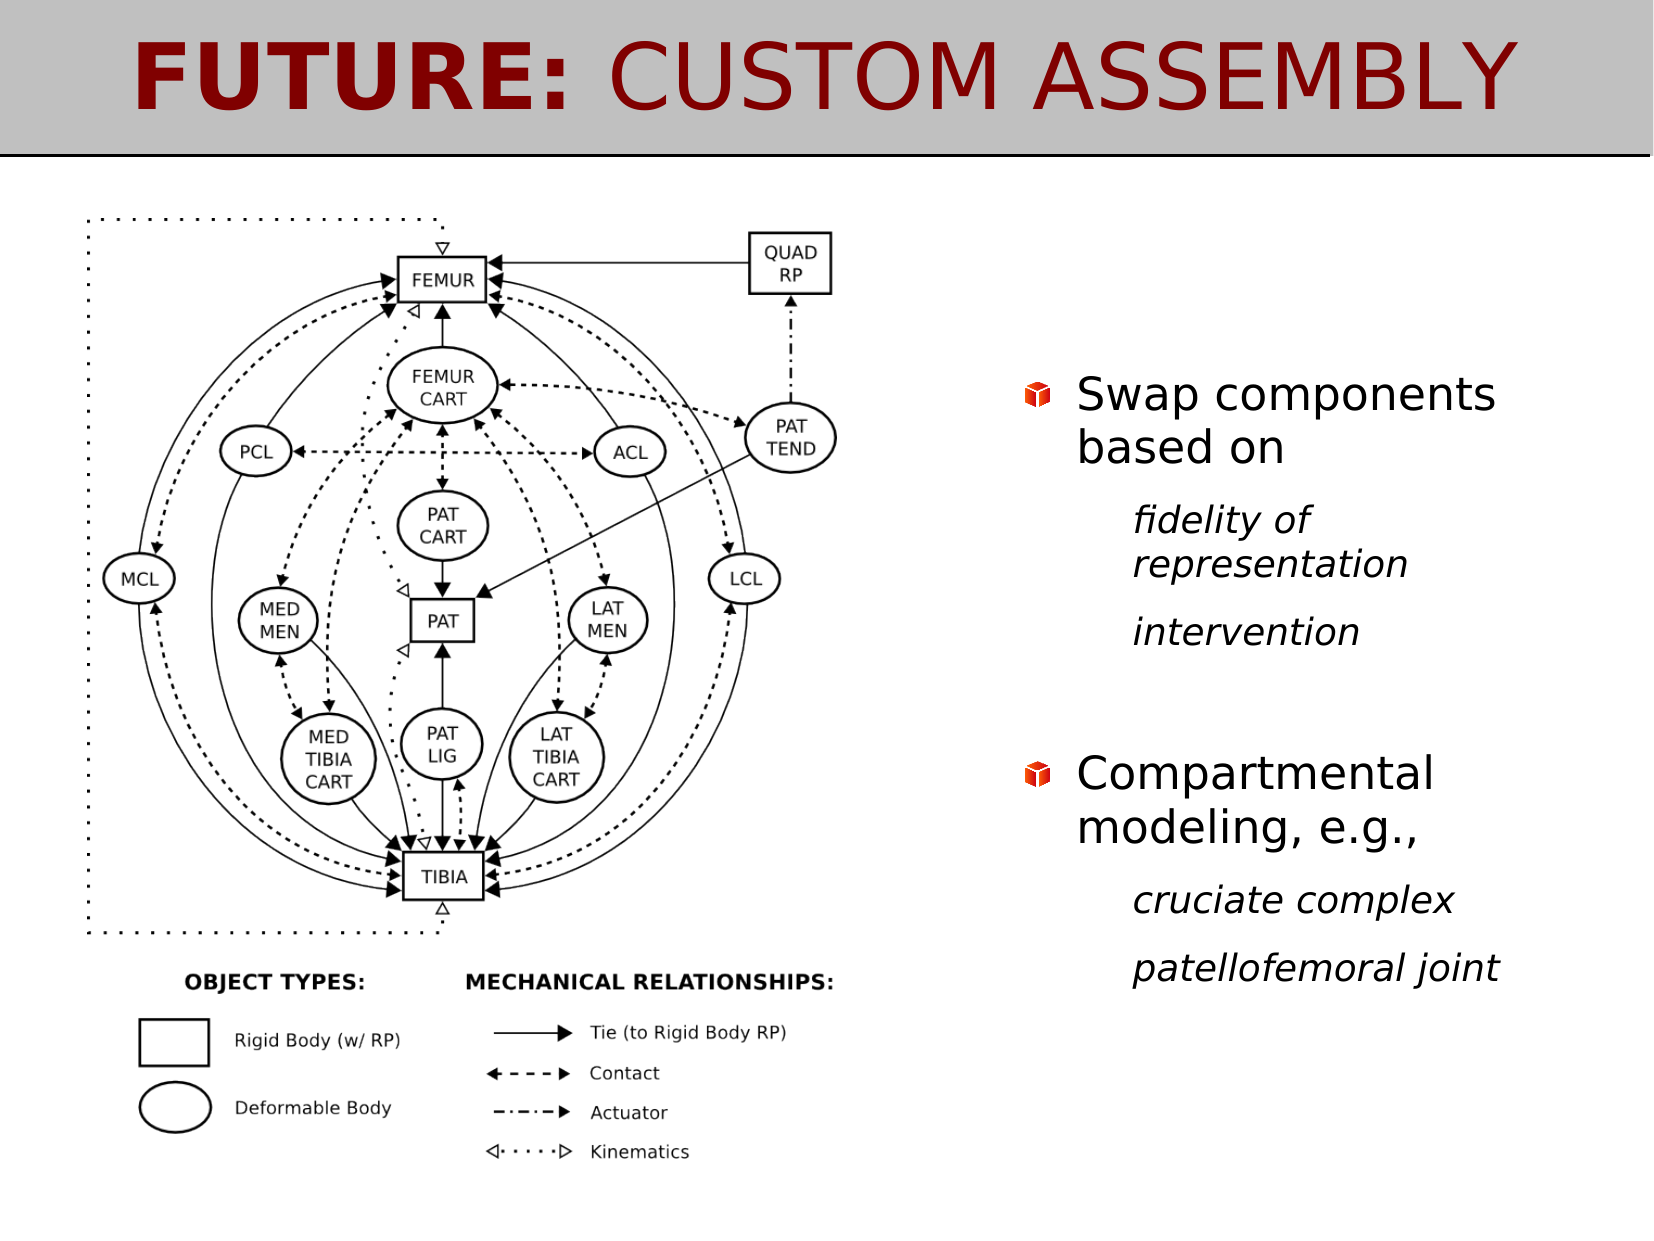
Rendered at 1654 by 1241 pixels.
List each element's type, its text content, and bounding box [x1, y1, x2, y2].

picture [87, 218, 837, 1159]
text_box [0, 0, 1654, 156]
text_box FUTURE: CUSTOM ASSEMBLY [0, 24, 1651, 132]
text_box Swap components based on fidelity of representation intervention Compartmental modeling, e.g., cruciate complex patellofemoral joint [1009, 360, 1552, 1002]
